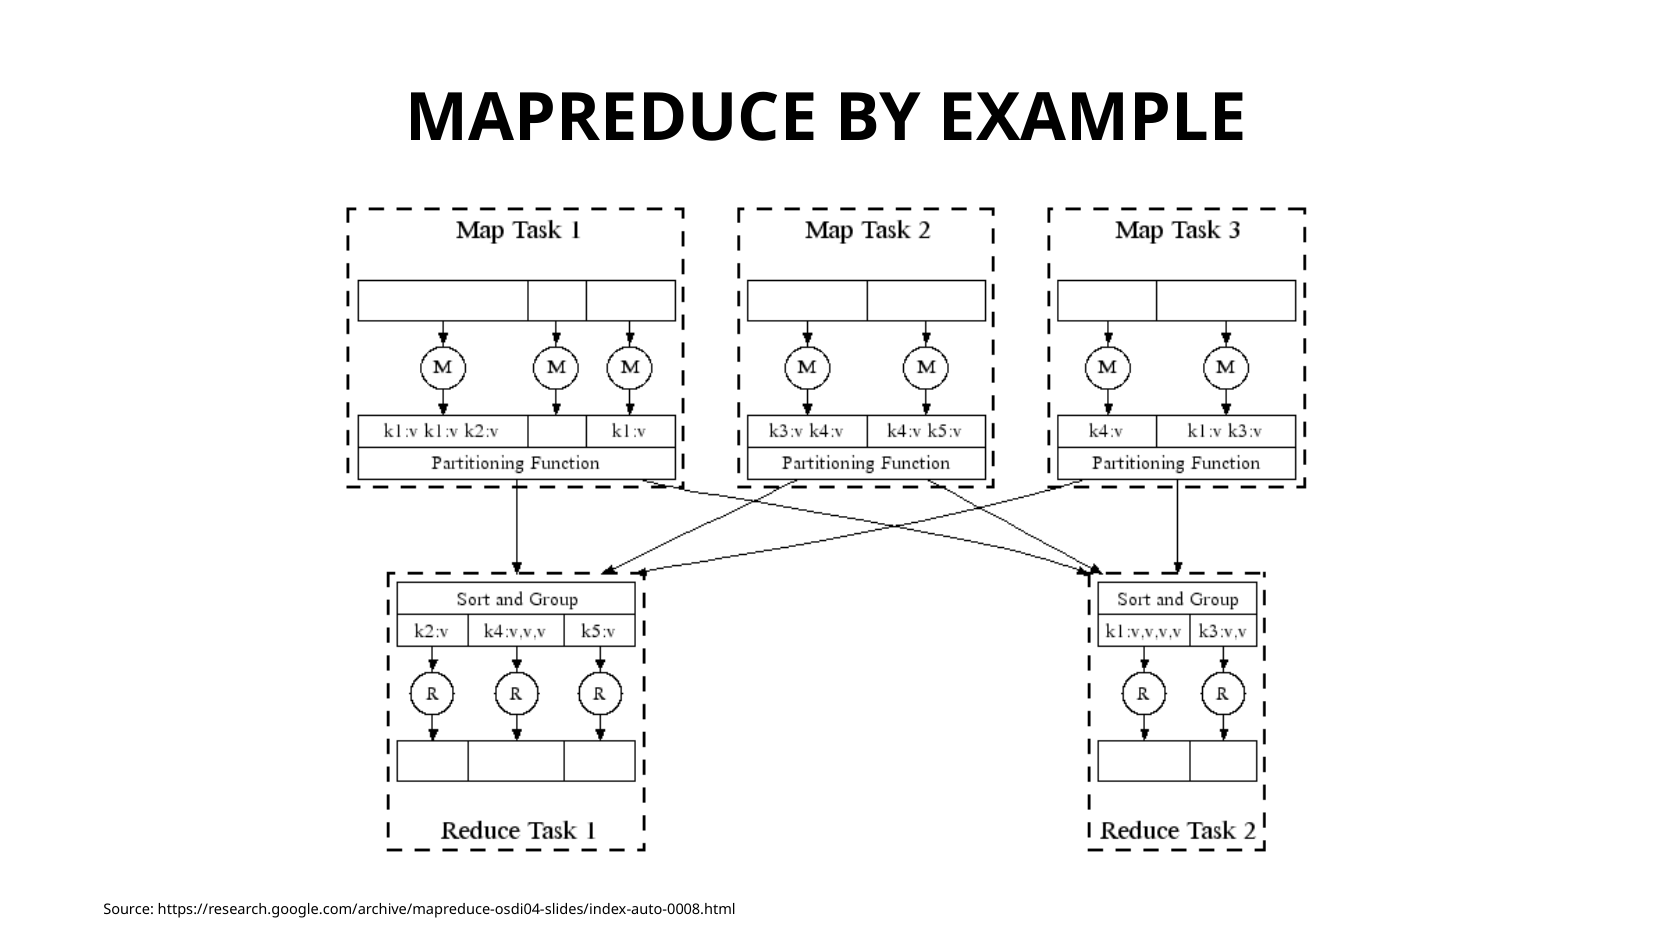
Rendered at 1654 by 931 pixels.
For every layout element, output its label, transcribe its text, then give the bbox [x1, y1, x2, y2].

title MAPREDUCE BY EXAMPLE [82, 36, 1571, 193]
picture [330, 191, 1323, 879]
text_box Source: https://research.google.com/archive/mapreduce-osdi04-slides/index-auto-0008.html [88, 891, 845, 925]
